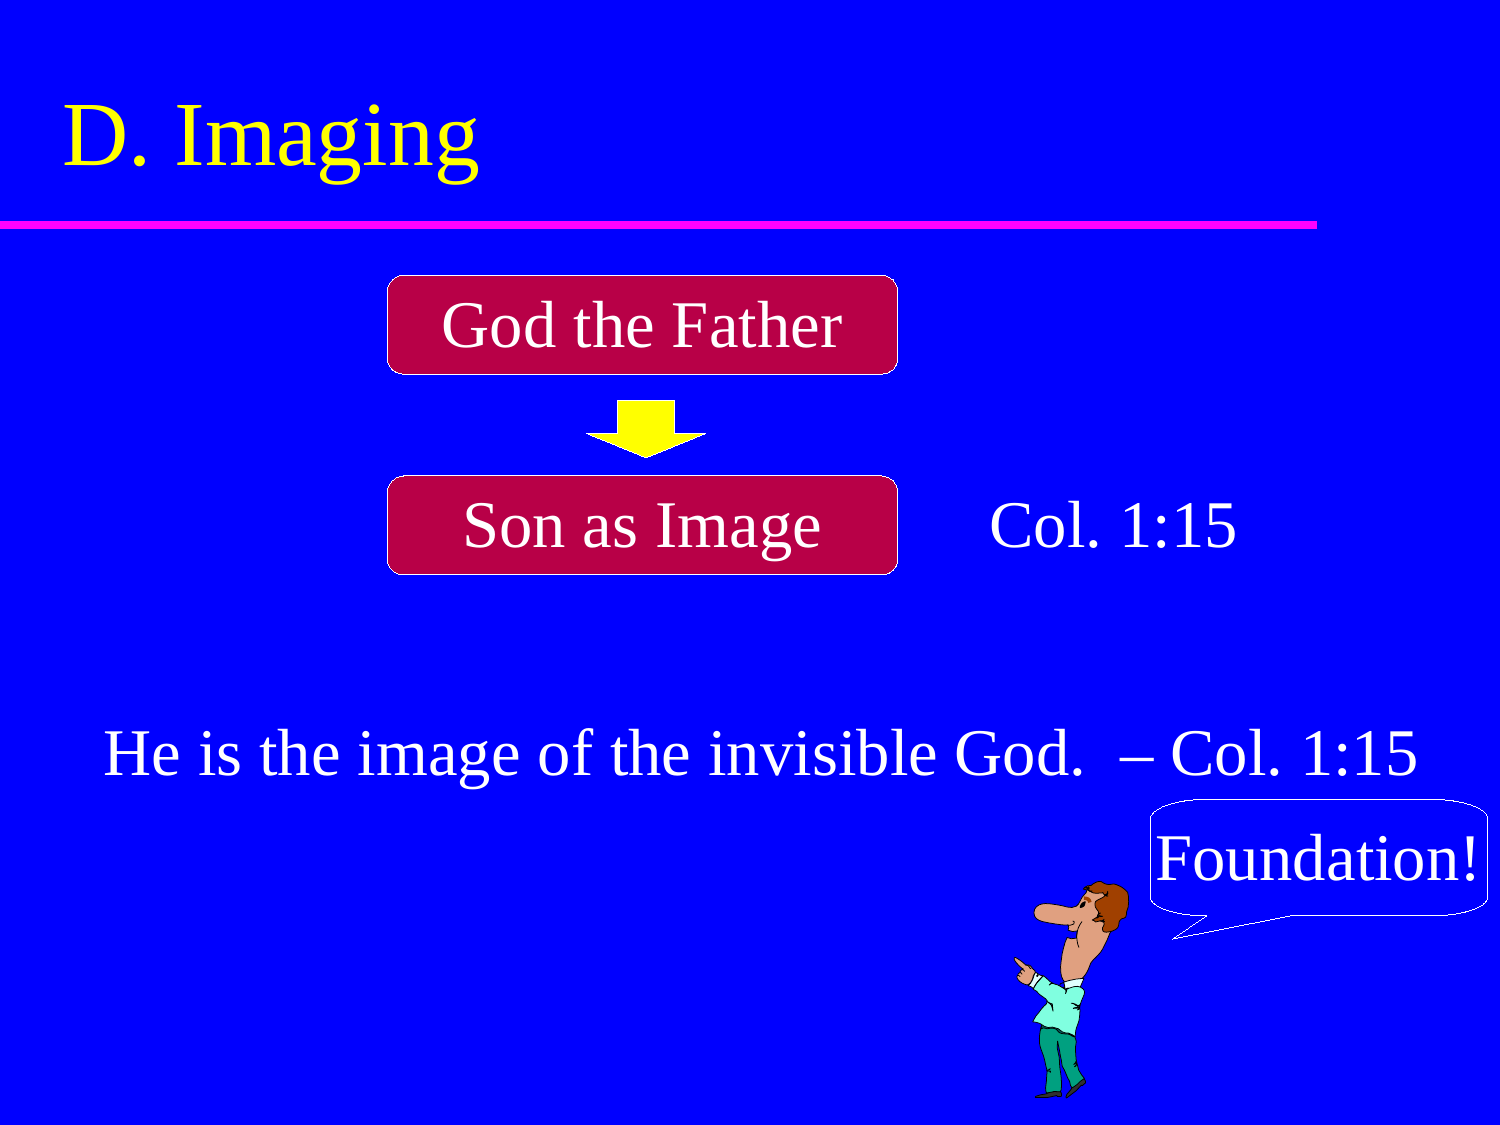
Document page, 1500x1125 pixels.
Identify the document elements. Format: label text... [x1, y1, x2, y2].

text_box Son as Image [387, 475, 898, 575]
text_box [586, 400, 706, 458]
text_box Foundation! [1150, 799, 1488, 940]
picture [1009, 877, 1133, 1104]
text_box Col. 1:15 [974, 480, 1334, 570]
title D. Imaging [62, 43, 1338, 225]
text_box God the Father [387, 275, 898, 375]
text_box He is the image of the invisible God. – Col. 1:15 [89, 708, 1457, 798]
